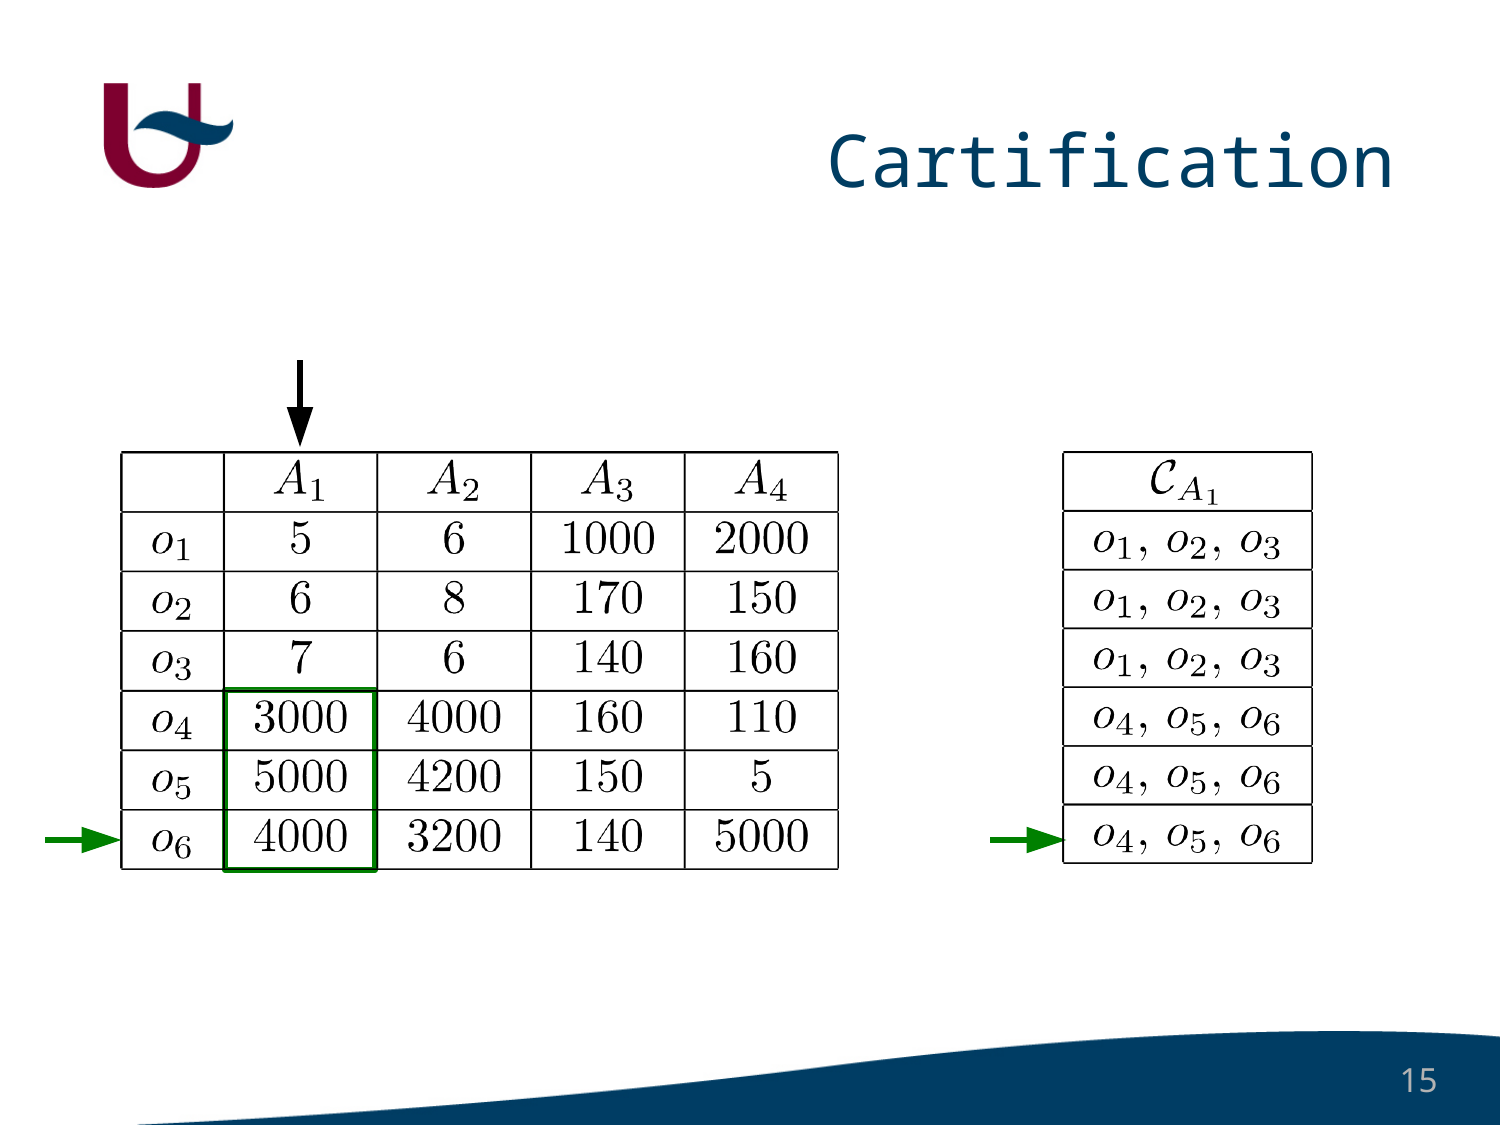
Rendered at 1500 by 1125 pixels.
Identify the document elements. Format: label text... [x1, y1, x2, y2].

title Cartification [103, 105, 1396, 210]
picture [120, 451, 839, 871]
picture [103, 83, 234, 105]
picture [137, 1031, 1500, 1125]
picture [1062, 451, 1313, 864]
